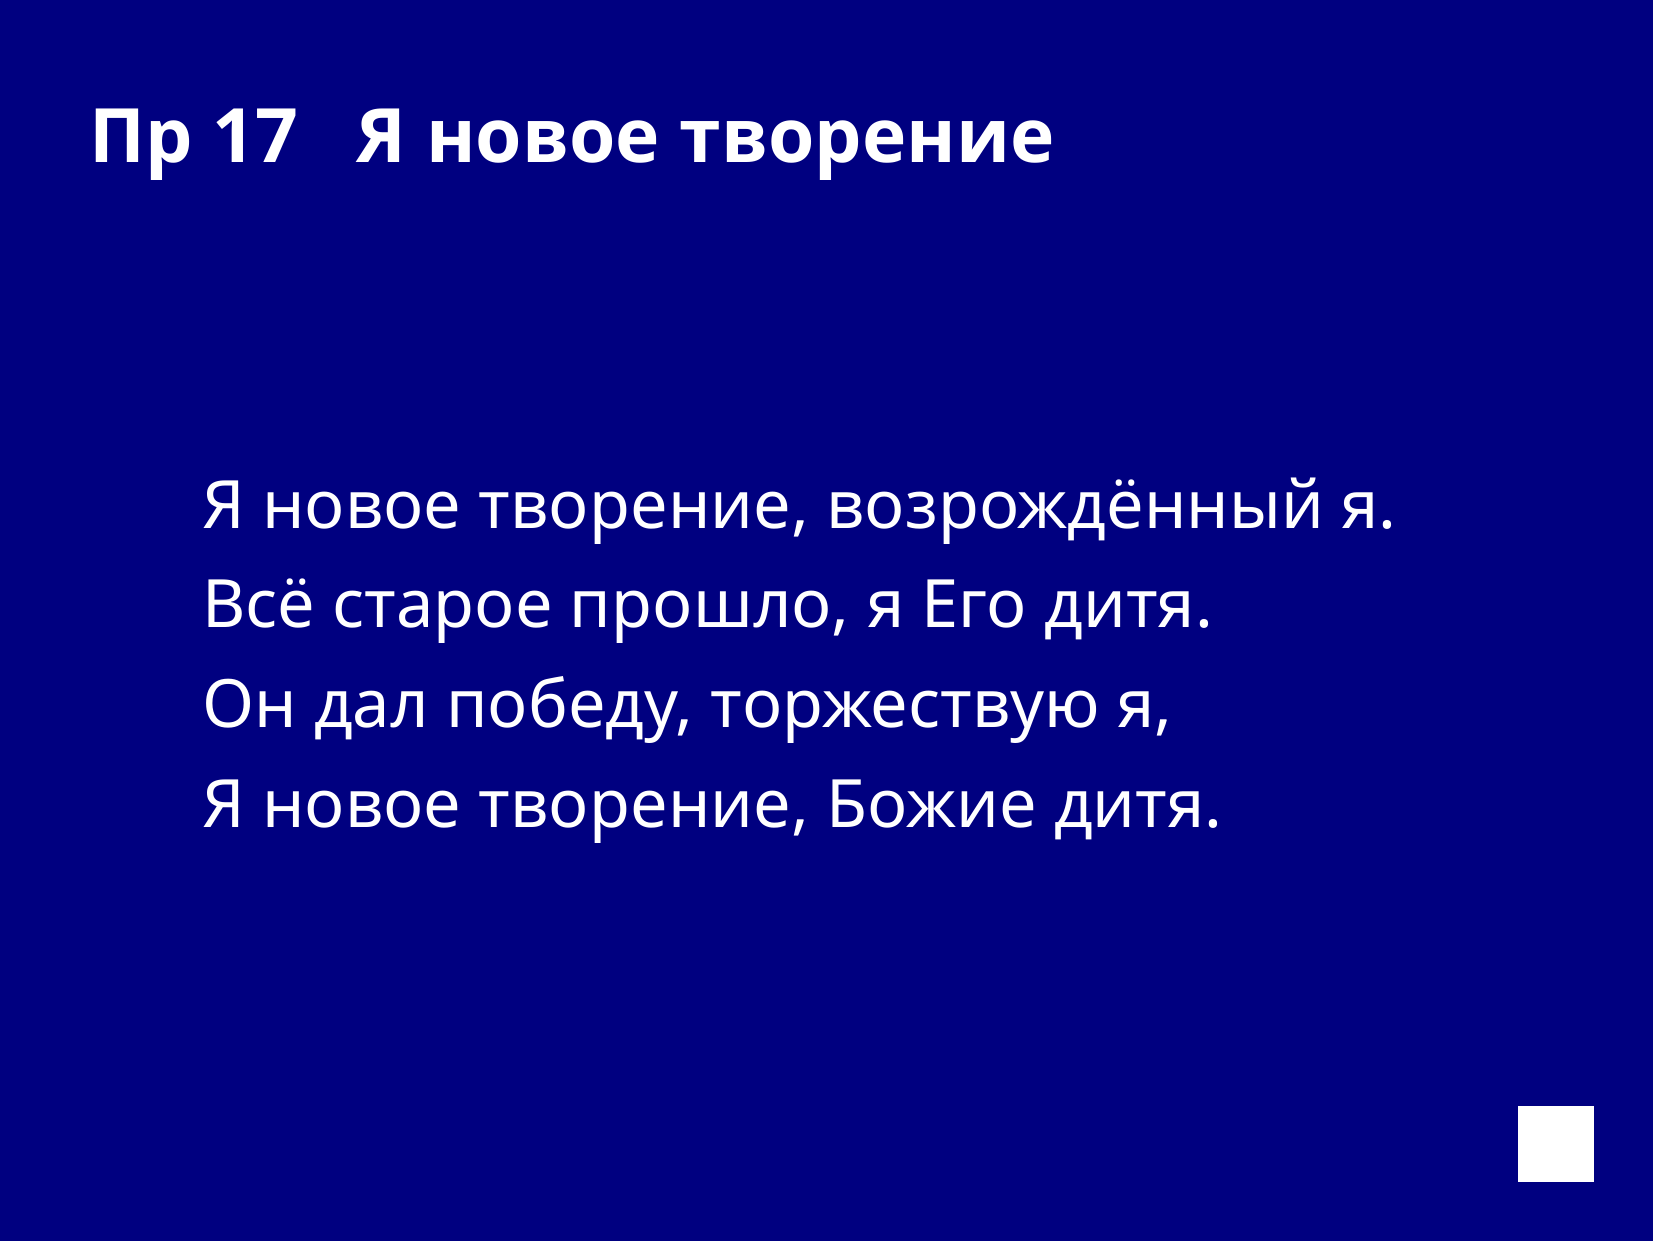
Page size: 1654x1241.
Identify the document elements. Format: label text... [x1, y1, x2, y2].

text_box Пр 17 Я новое творение [75, 75, 1576, 188]
text_box Я новое творение, возрождённый я. Всё старое прошло, я Его дитя. Он дал победу, торжествую я, Я новое творение, Божие дитя. [75, 188, 1576, 1163]
text_box [1518, 1106, 1594, 1182]
